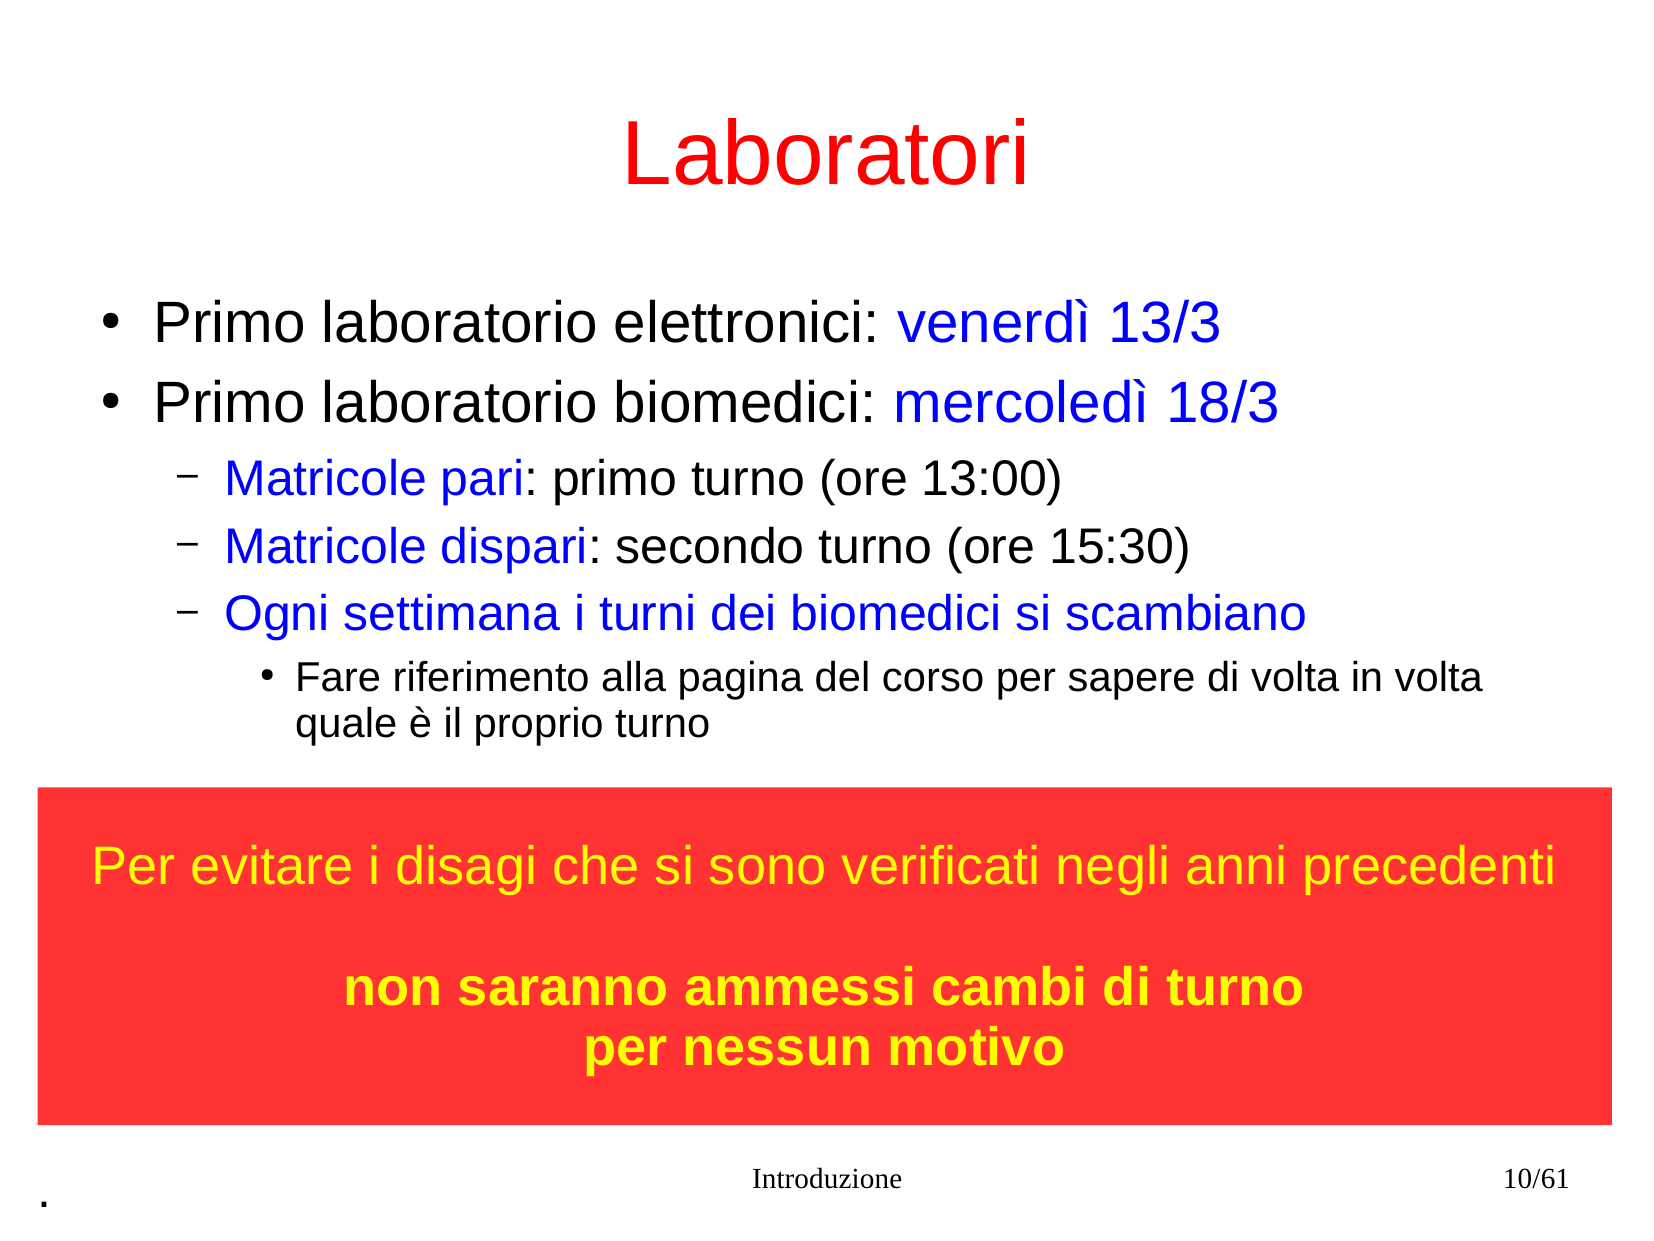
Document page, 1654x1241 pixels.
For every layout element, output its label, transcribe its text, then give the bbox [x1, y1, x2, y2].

text_box Per evitare i disagi che si sono verificati negli anni precedenti non saranno ammessi cambi di turno per nessun motivo [37, 787, 1612, 1126]
text_box . [37, 1162, 52, 1219]
list Primo laboratorio elettronici: venerdì 13/3 Primo laboratorio biomedici: mercoledì 18/3 Matricole pari: primo turno (ore 13:00) Matricole dispari: secondo turno (ore 15:30) Ogni settimana i turni dei biomedici si scambiano Fare riferimento alla pagina del corso per sapere di volta in volta quale è il proprio turno [82, 290, 1571, 787]
title Laboratori [82, 49, 1571, 257]
